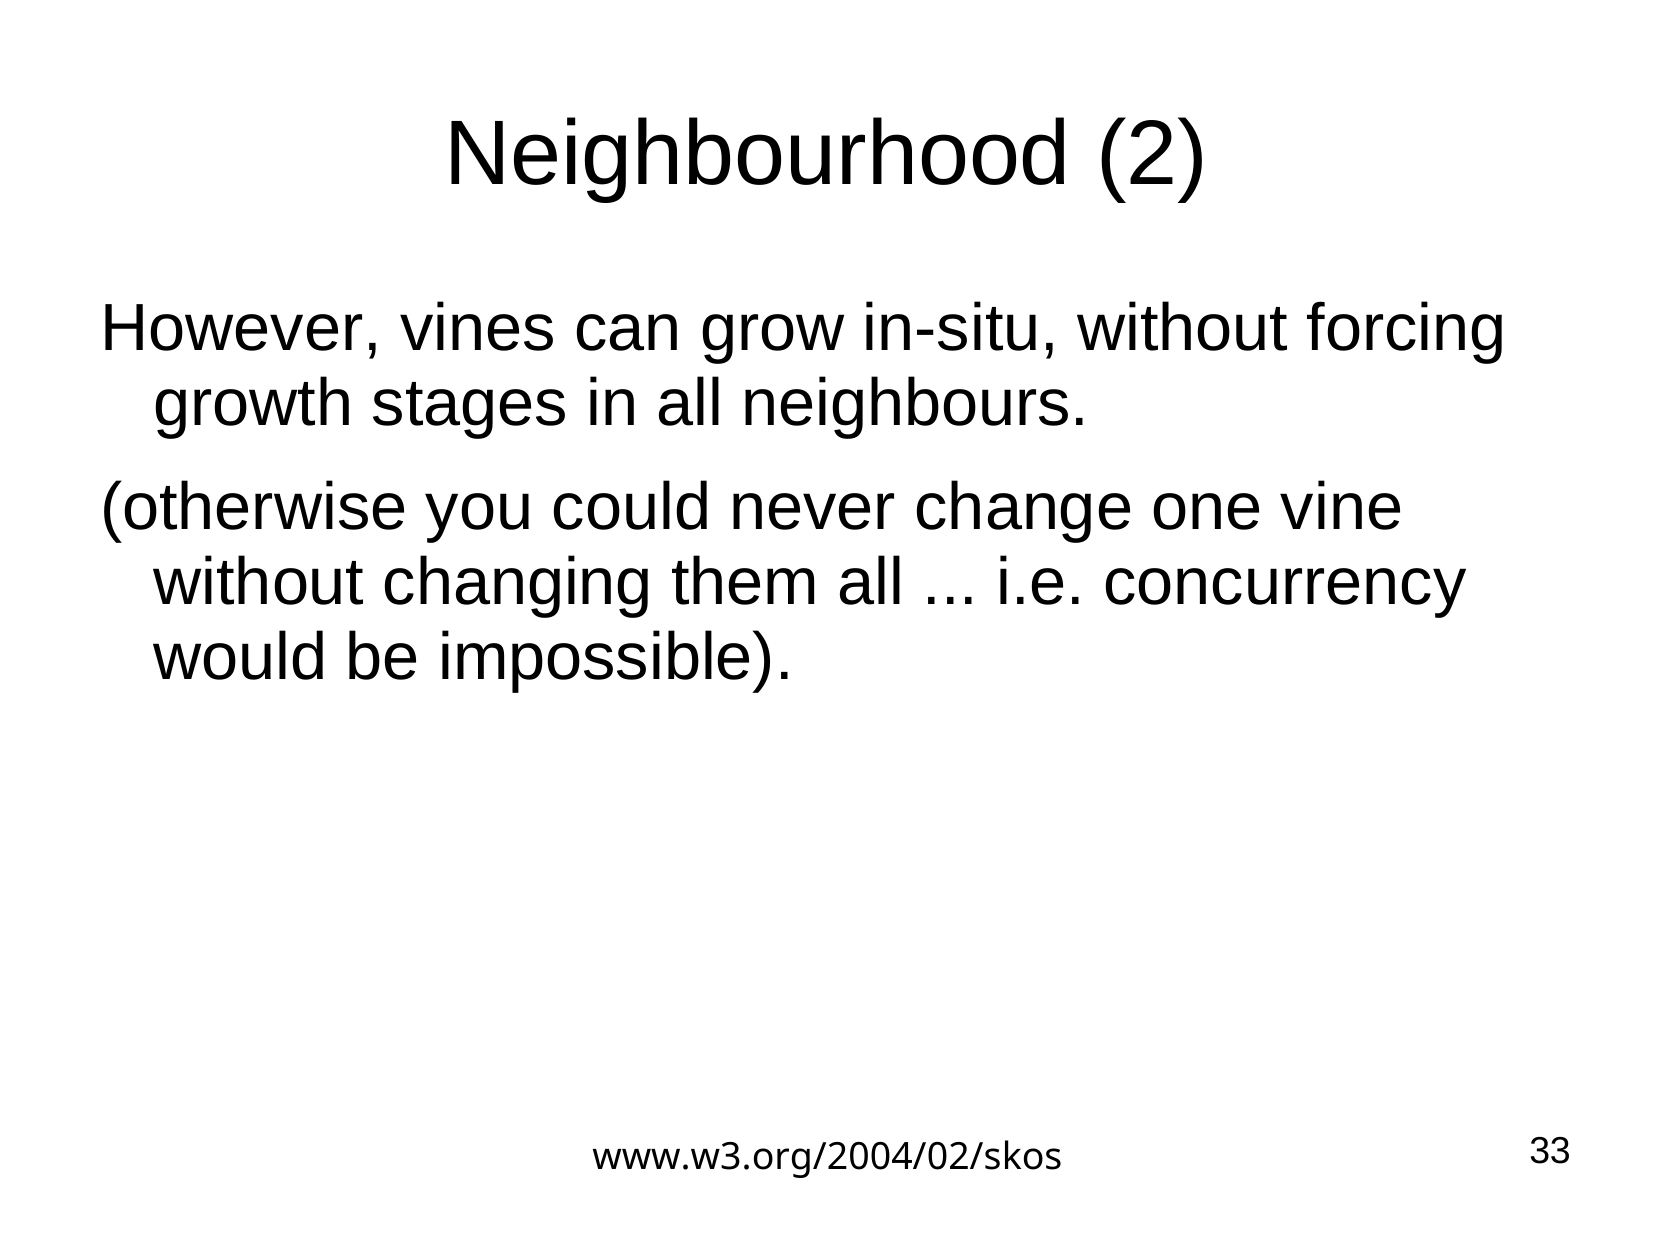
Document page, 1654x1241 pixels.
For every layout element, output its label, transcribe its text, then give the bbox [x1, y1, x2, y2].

list However, vines can grow in-situ, without forcing growth stages in all neighbours. (otherwise you could never change one vine without changing them all ... i.e. concurrency would be impossible). [82, 290, 1571, 1109]
title Neighbourhood (2) [82, 49, 1571, 257]
